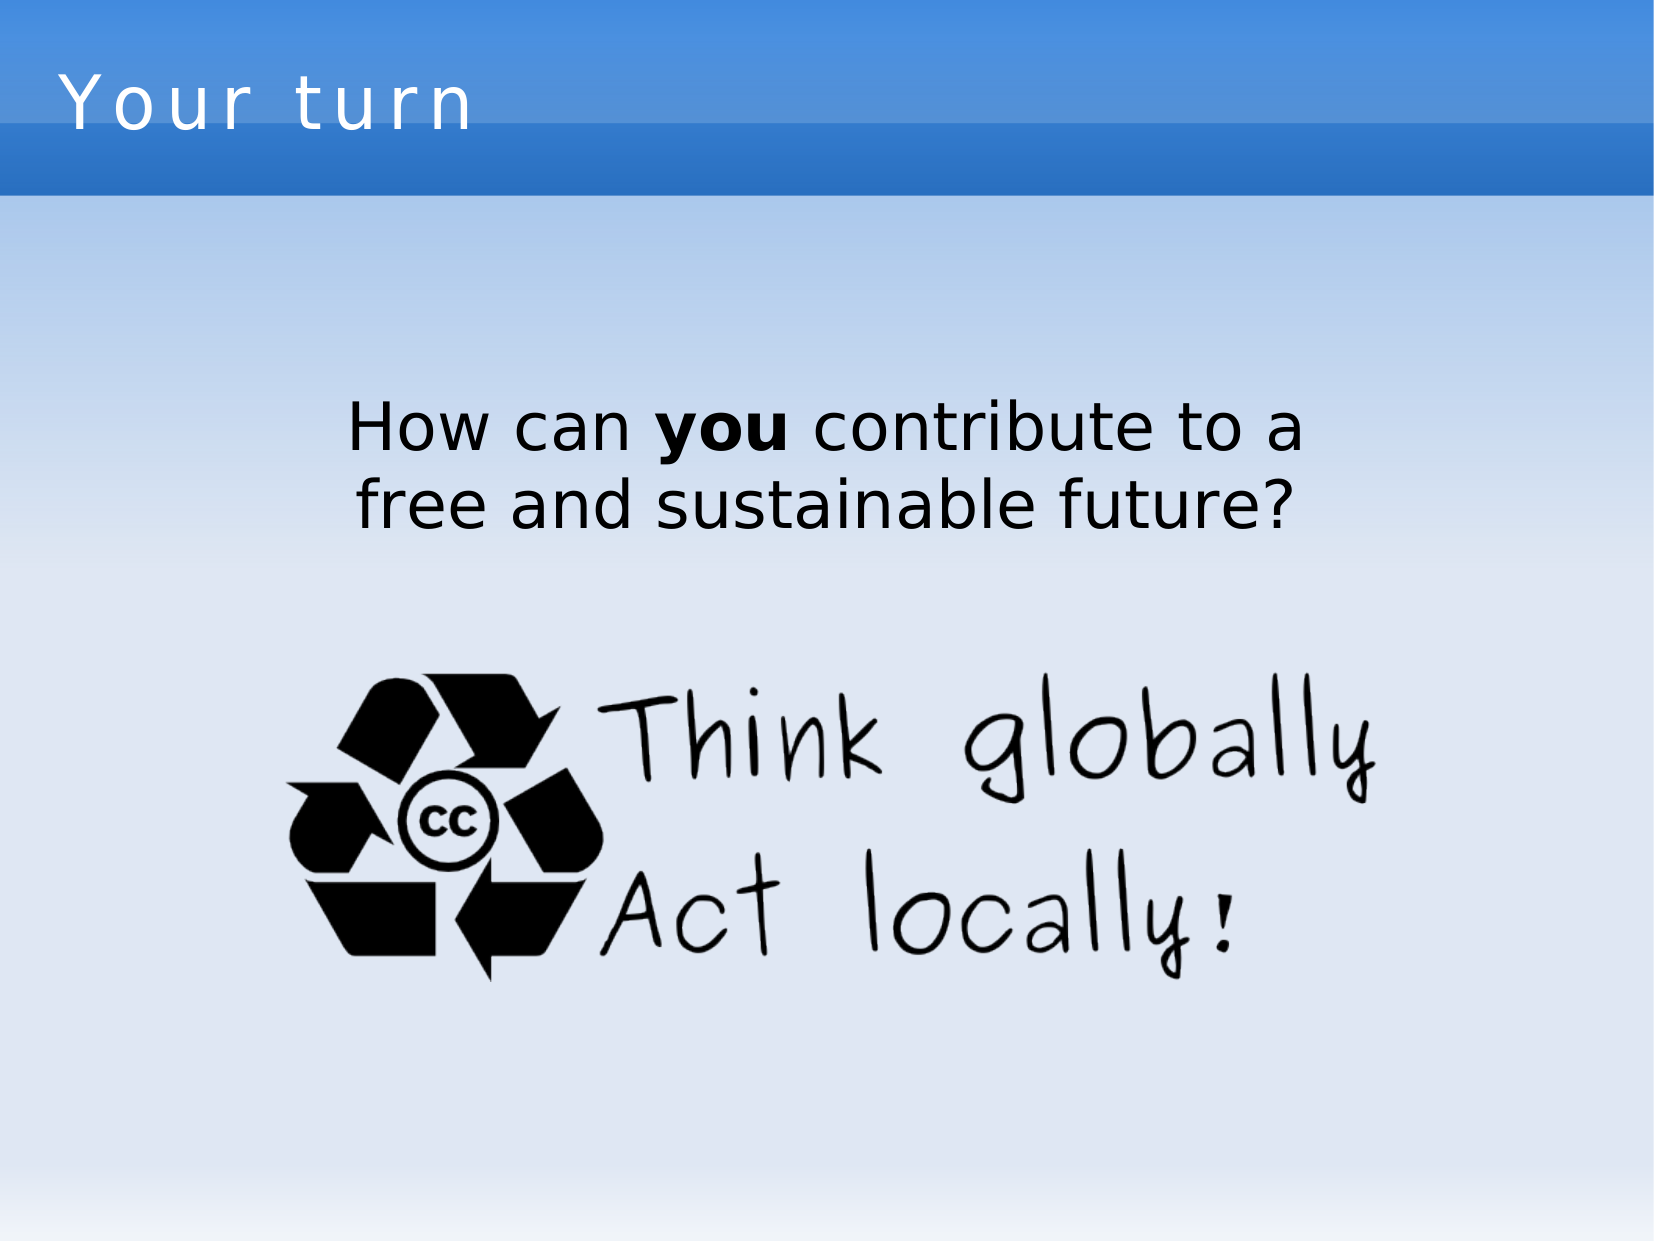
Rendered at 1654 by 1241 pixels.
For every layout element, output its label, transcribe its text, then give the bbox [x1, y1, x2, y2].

subtitle How can you contribute to a free and sustainable future? [82, 290, 1571, 1109]
title Your turn [59, 29, 1270, 178]
picture [0, 0, 1654, 1241]
